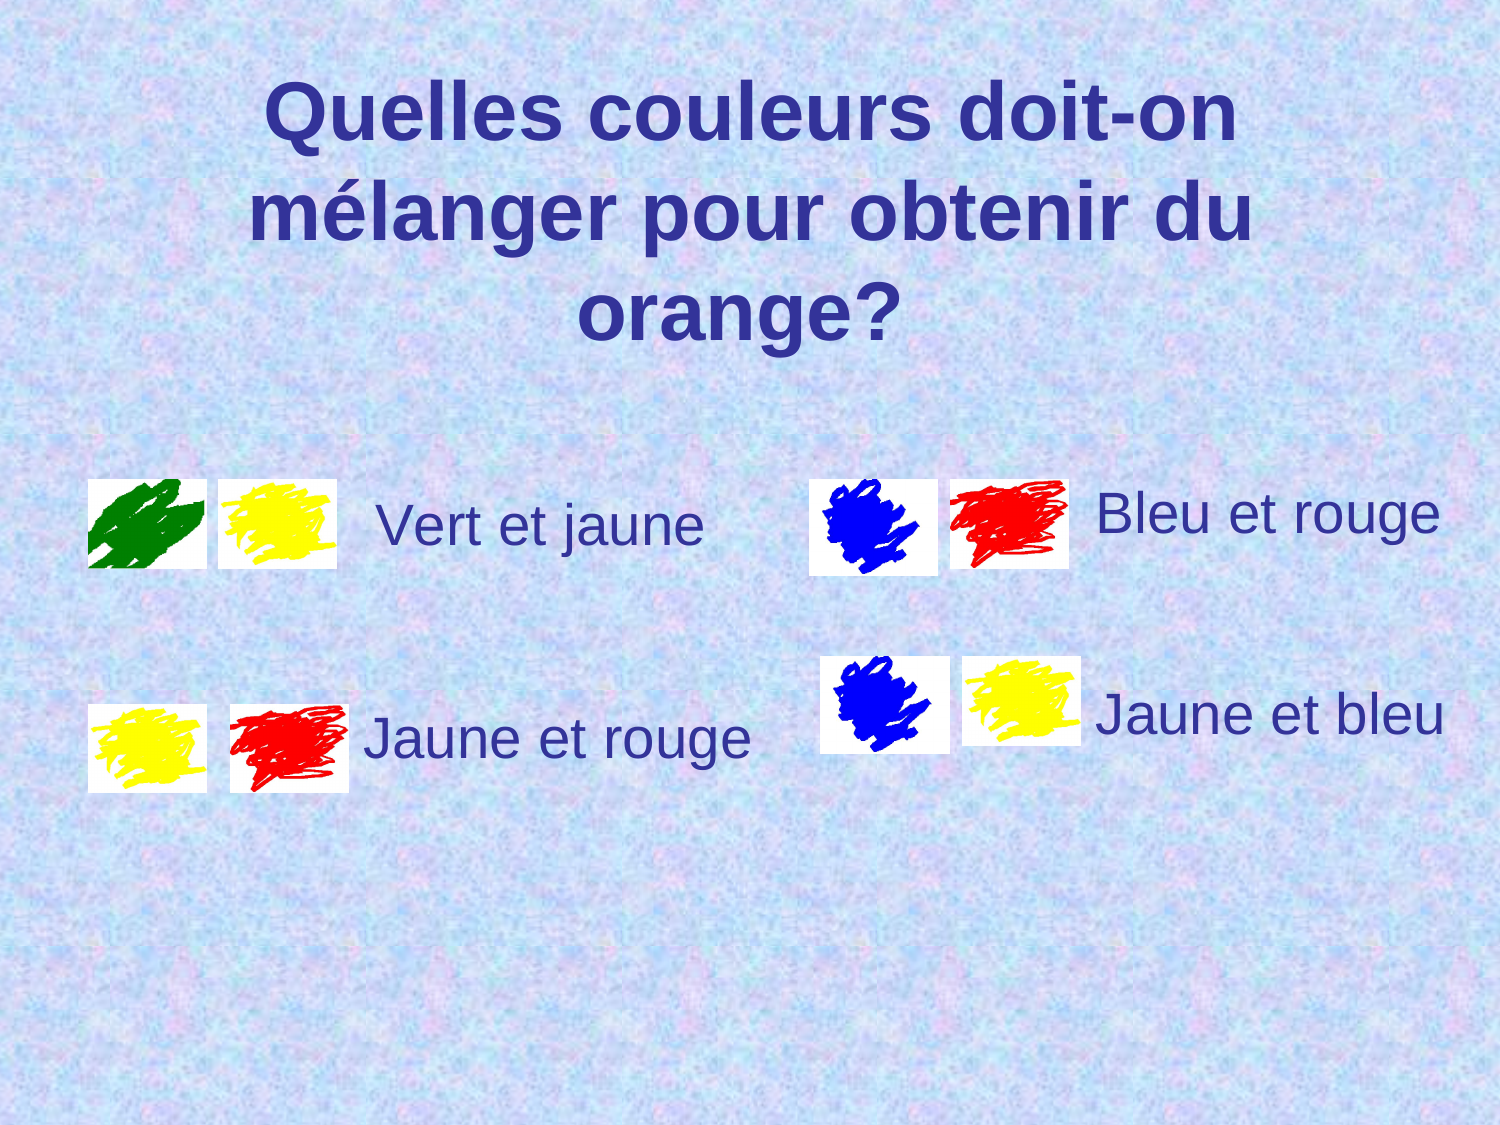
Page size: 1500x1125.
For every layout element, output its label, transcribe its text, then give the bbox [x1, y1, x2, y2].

title Quelles couleurs doit-on mélanger pour obtenir du orange? [76, 49, 1427, 365]
picture [0, 0, 1500, 1125]
text_box Vert et jaune [360, 479, 722, 566]
text_box Jaune et rouge [348, 692, 769, 778]
text_box Jaune et bleu [1081, 668, 1462, 755]
text_box Bleu et rouge [1080, 467, 1469, 599]
